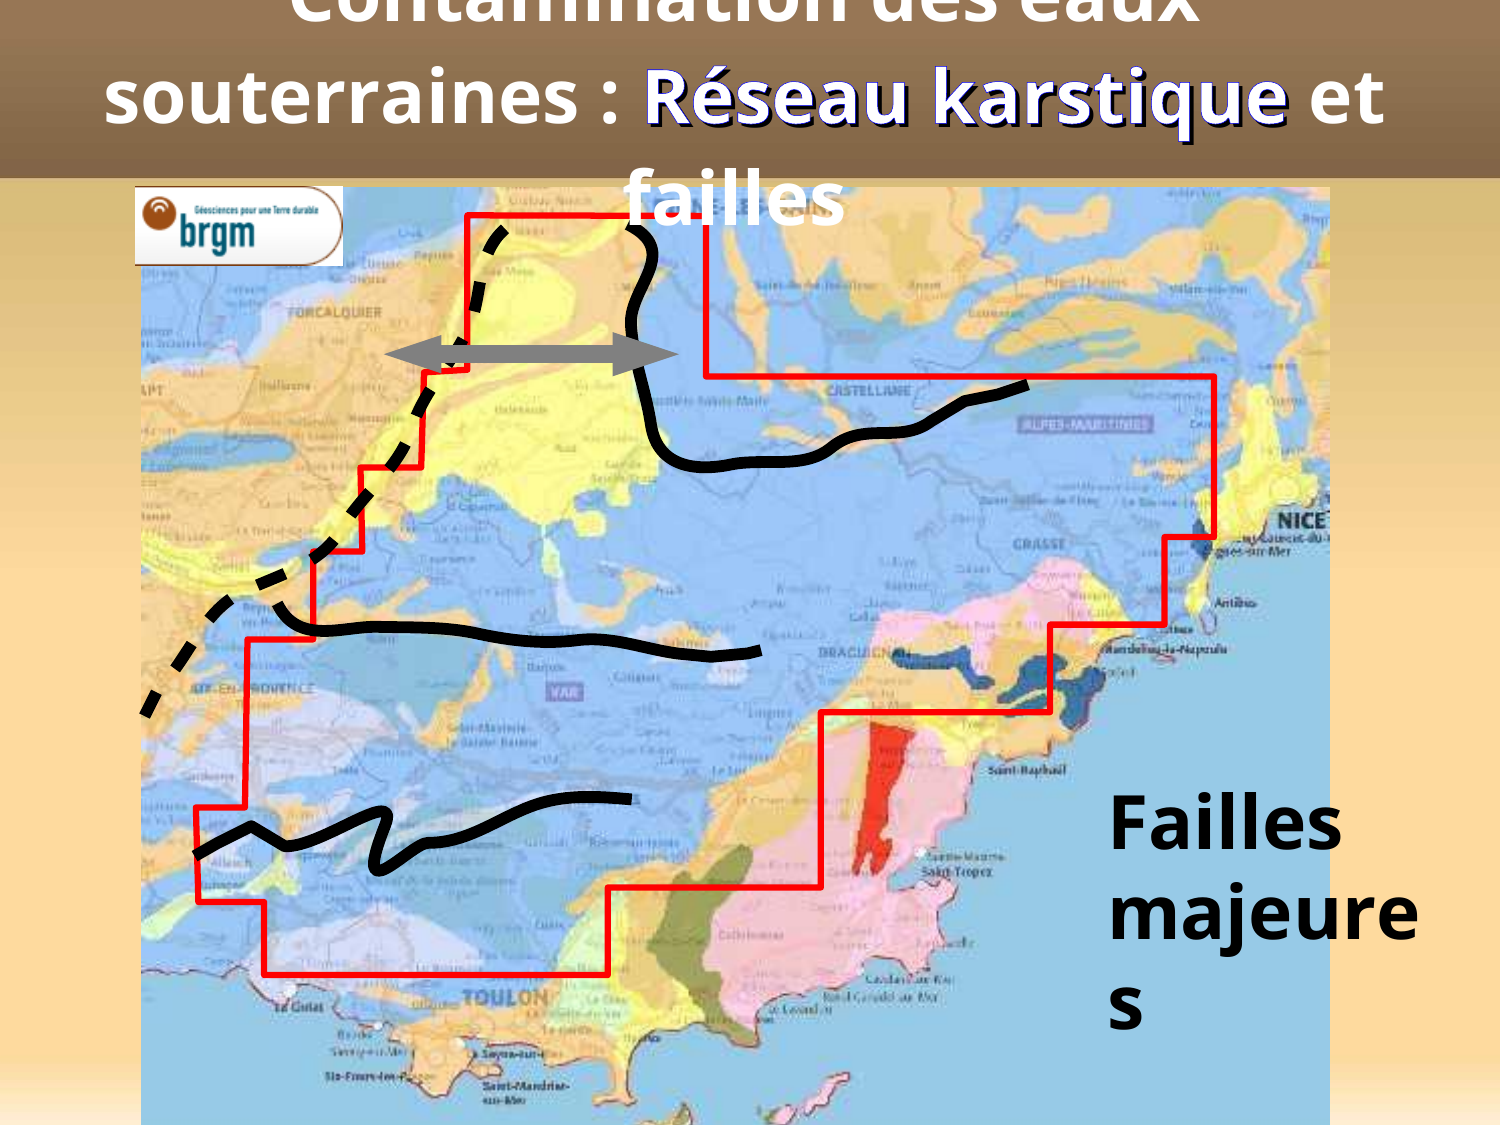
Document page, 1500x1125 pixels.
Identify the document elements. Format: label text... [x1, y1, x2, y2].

title Contamination des eaux souterraines : Réseau karstique et failles [69, 0, 1420, 268]
picture [200, 268, 1210, 971]
picture [637, 268, 1019, 461]
text_box Failles majeures [1092, 767, 1447, 963]
picture [454, 351, 464, 367]
picture [135, 186, 343, 266]
picture [0, 0, 1500, 1125]
